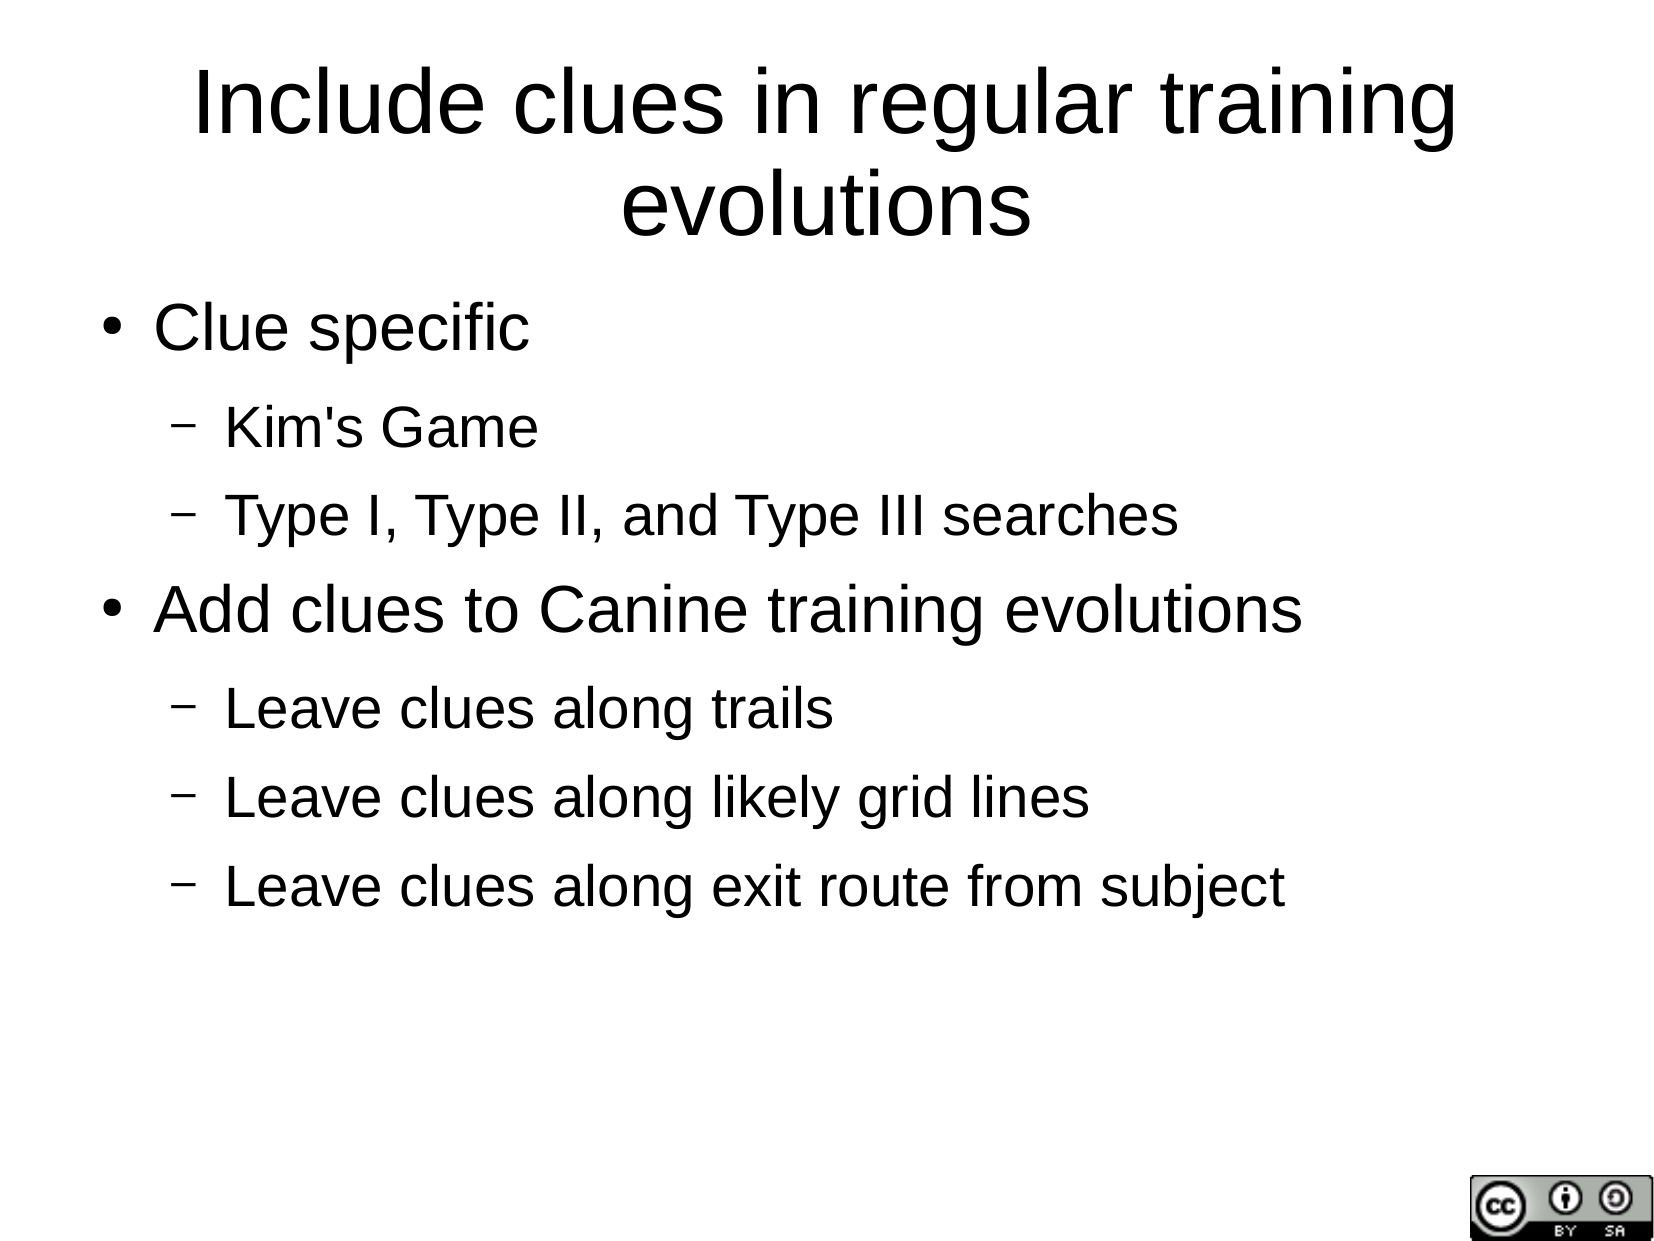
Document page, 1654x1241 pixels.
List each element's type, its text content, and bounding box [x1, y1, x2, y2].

list Clue specific Kim's Game Type I, Type II, and Type III searches Add clues to Canine training evolutions Leave clues along trails Leave clues along likely grid lines Leave clues along exit route from subject [82, 290, 1571, 1010]
picture [1470, 1175, 1654, 1241]
title Include clues in regular training evolutions [82, 49, 1571, 257]
